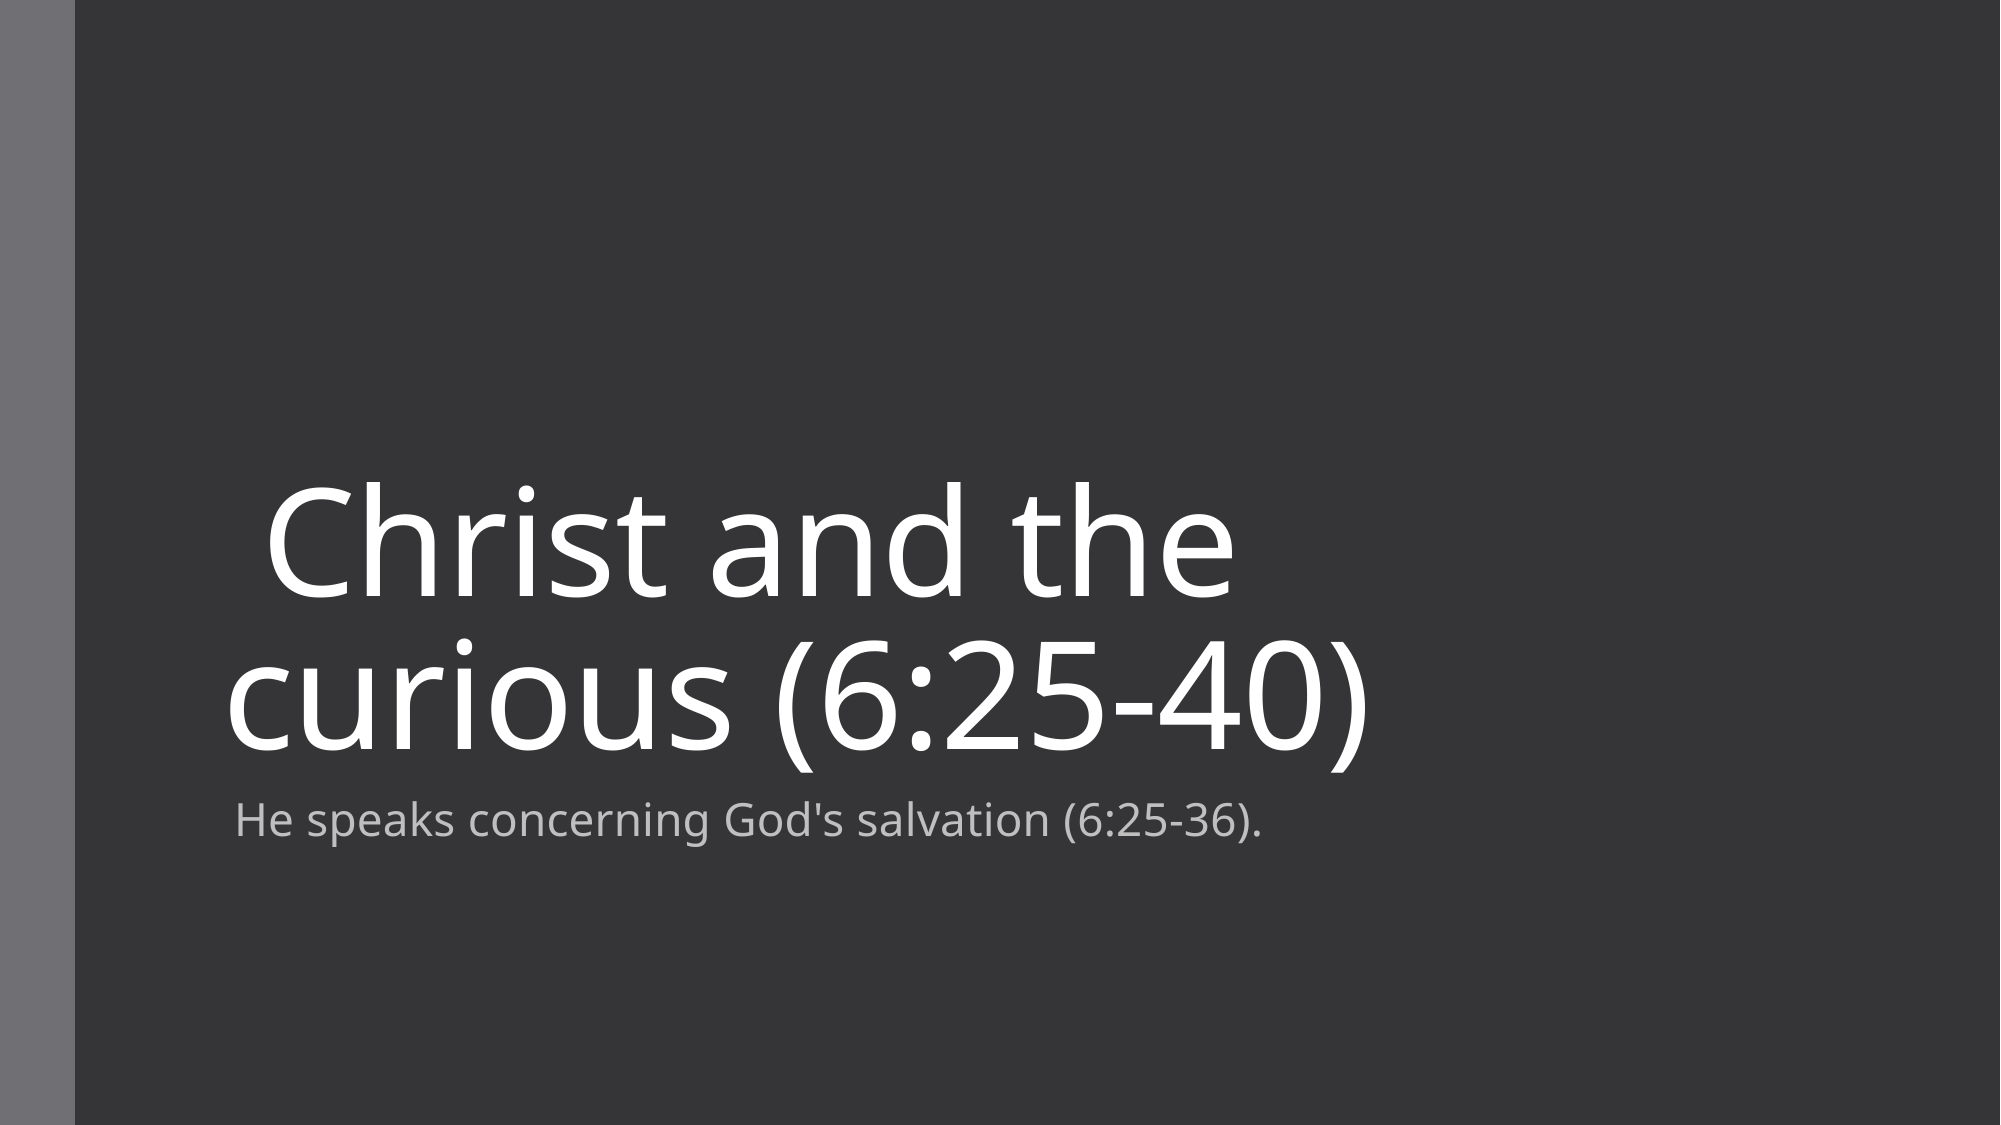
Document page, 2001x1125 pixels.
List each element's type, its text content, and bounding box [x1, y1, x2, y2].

subtitle He speaks concerning God's salvation (6:25-36). [206, 787, 1752, 1066]
title Christ and the curious (6:25-40) [206, 124, 1752, 787]
